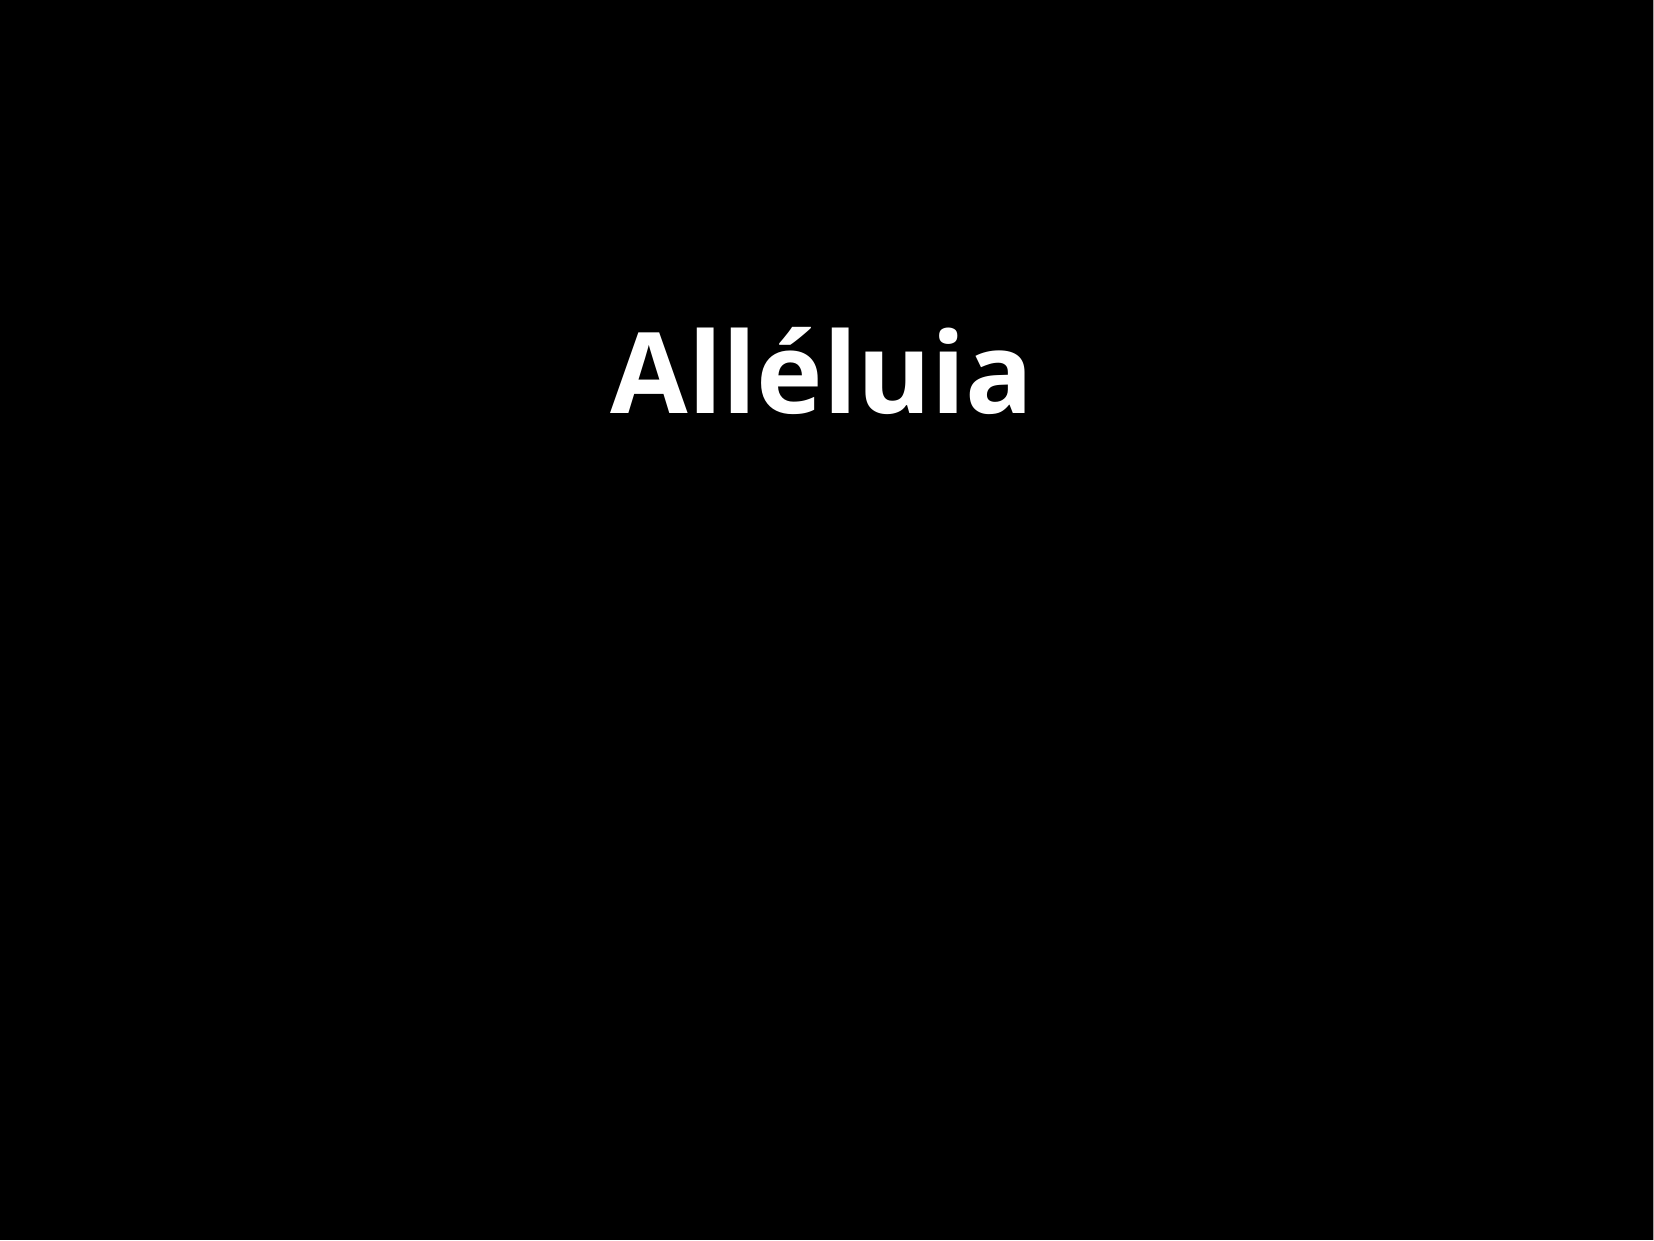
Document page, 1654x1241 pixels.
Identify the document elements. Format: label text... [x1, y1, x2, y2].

subtitle Alléluia [161, 43, 1512, 1004]
